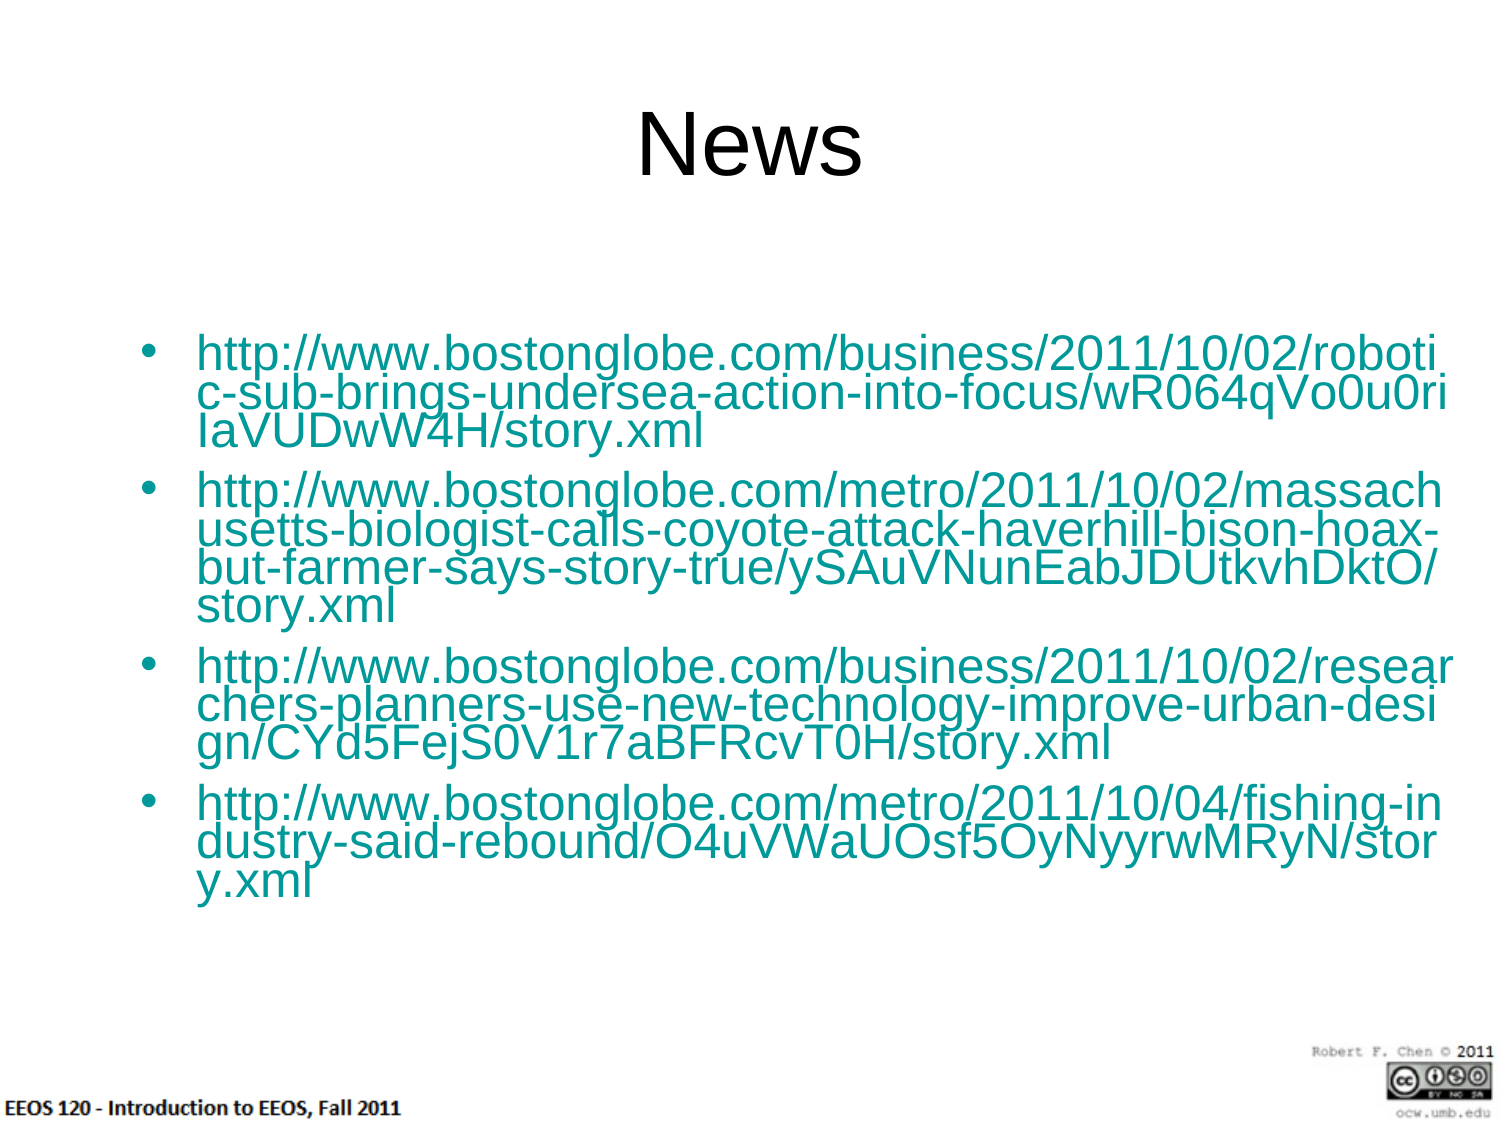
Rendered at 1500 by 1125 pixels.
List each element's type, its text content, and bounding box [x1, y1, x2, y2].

picture [1306, 1040, 1500, 1125]
list http://www.bostonglobe.com/business/2011/10/02/robotic-sub-brings-undersea-action-into-focus/wR064qVo0u0riIaVUDwW4H/story.xml http://www.bostonglobe.com/metro/2011/10/02/massachusetts-biologist-calls-coyote-attack-haverhill-bison-hoax-but-farmer-says-story-true/ySAuVNunEabJDUtkvhDktO/story.xml http://www.bostonglobe.com/business/2011/10/02/researchers-planners-use-new-technology-improve-urban-design/CYd5FejS0V1r7aBFRcvT0H/story.xml http://www.bostonglobe.com/metro/2011/10/04/fishing-industry-said-rebound/O4uVWaUOsf5OyNyyrwMRyN/story.xml [125, 324, 1476, 1068]
title News [75, 45, 1426, 233]
picture [0, 1090, 406, 1125]
